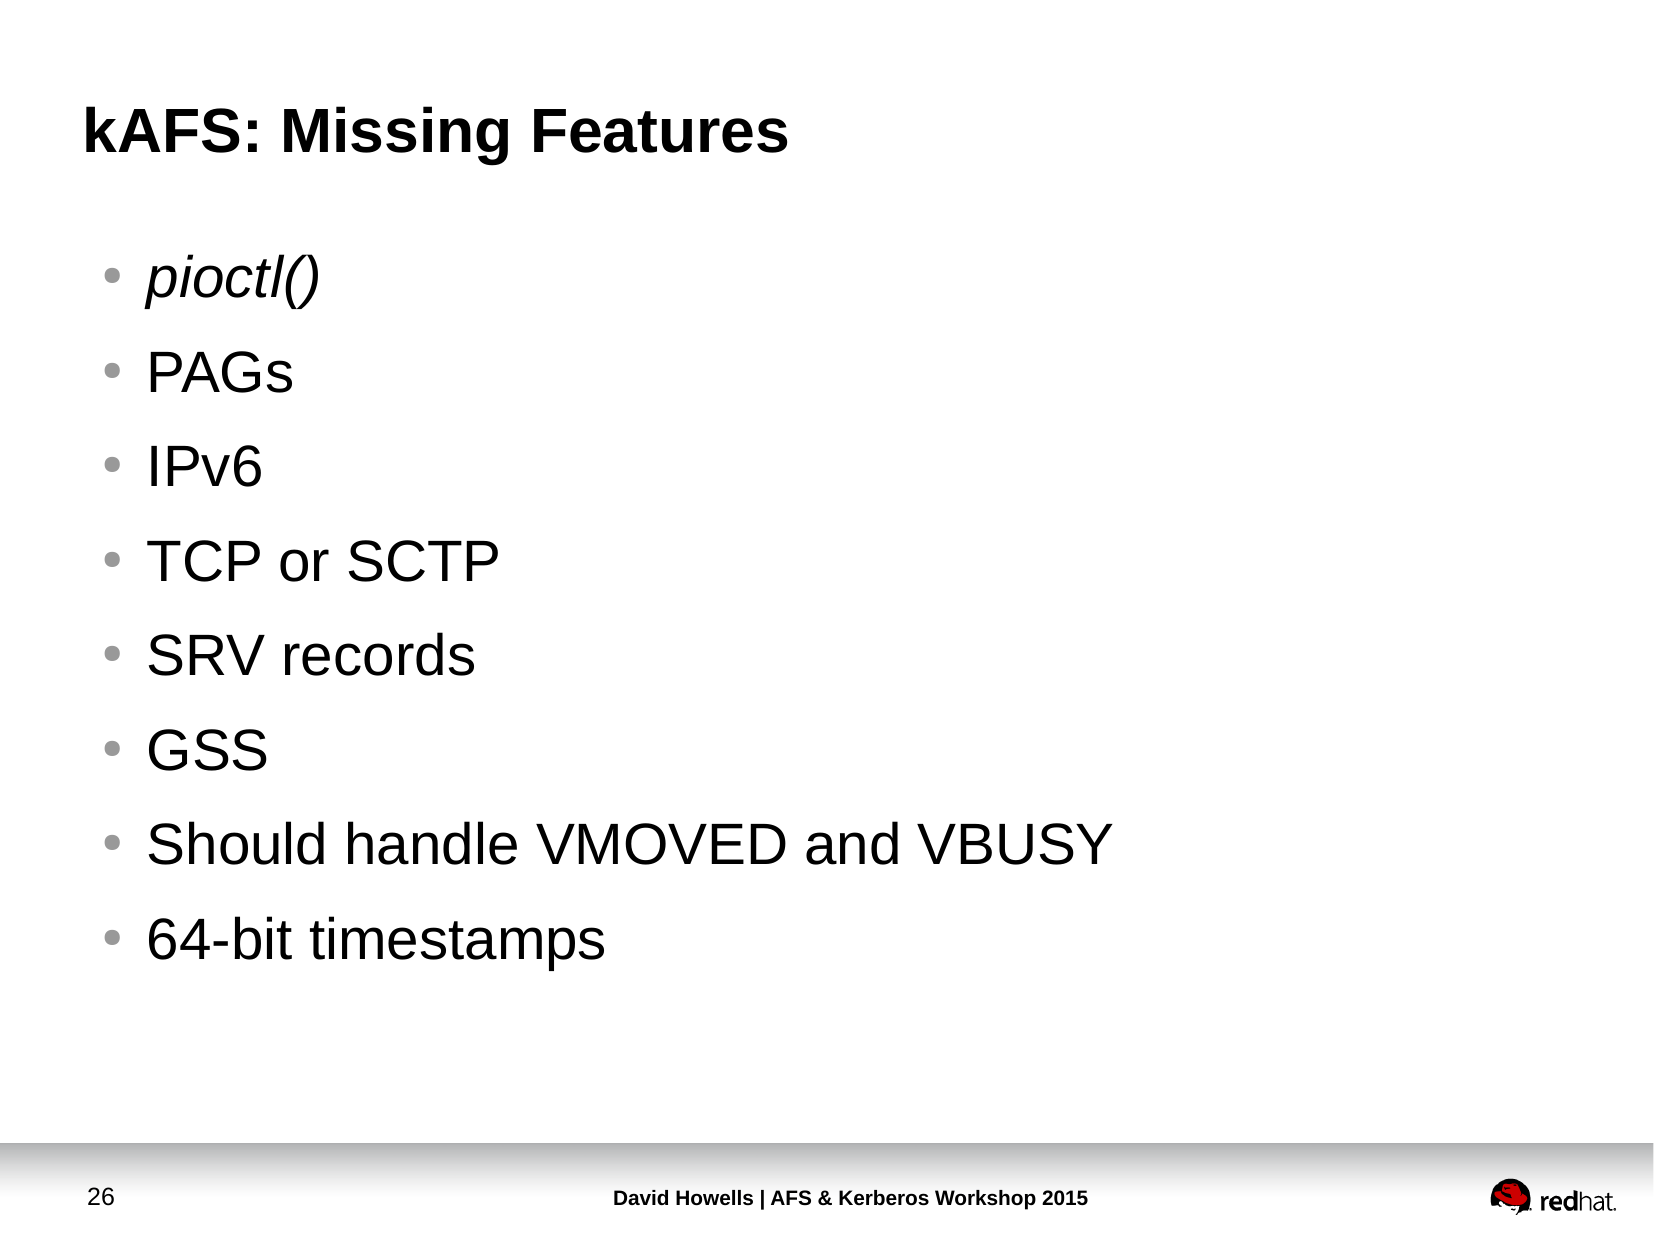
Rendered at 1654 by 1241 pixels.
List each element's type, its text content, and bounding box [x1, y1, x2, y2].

list pioctl() PAGs IPv6 TCP or SCTP SRV records GSS Should handle VMOVED and VBUSY 64-bit timestamps [86, 244, 1576, 1039]
title kAFS: Missing Features [82, 37, 1571, 226]
picture [0, 1143, 1654, 1241]
